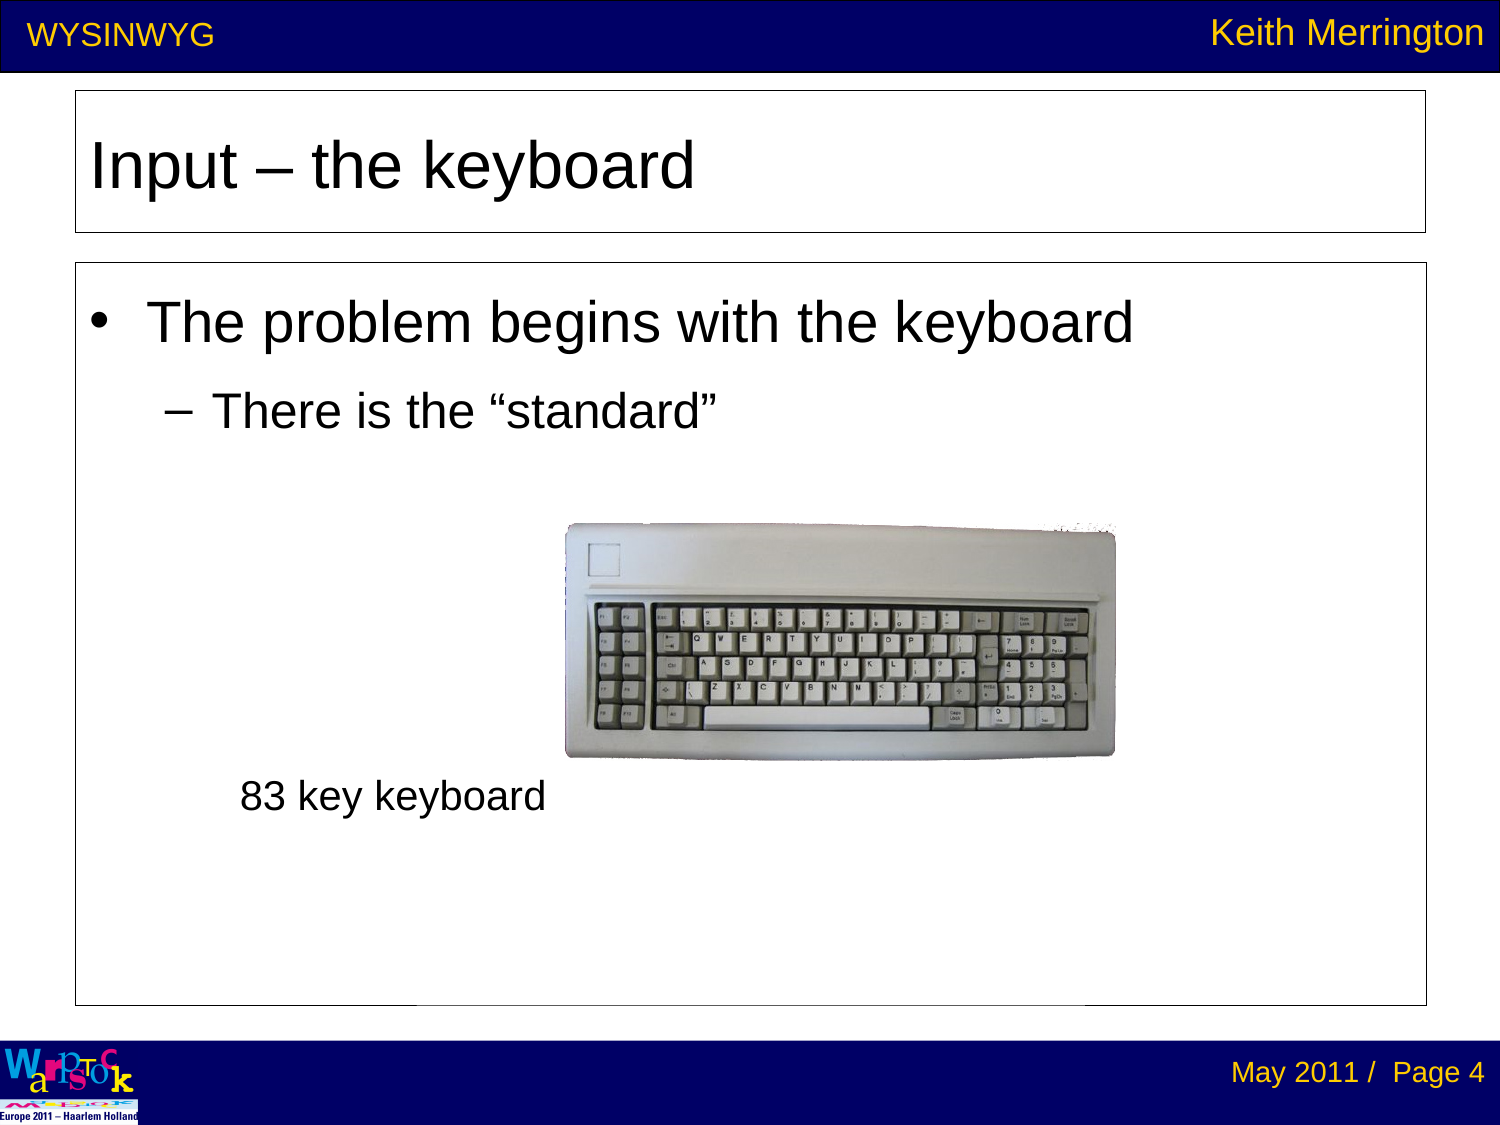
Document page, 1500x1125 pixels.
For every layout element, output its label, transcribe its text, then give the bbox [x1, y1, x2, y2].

picture [565, 523, 1116, 761]
list The problem begins with the keyboard There is the “standard” 83 key keyboard [75, 262, 1427, 1006]
title Input – the keyboard [75, 90, 1426, 233]
picture [0, 1042, 138, 1125]
